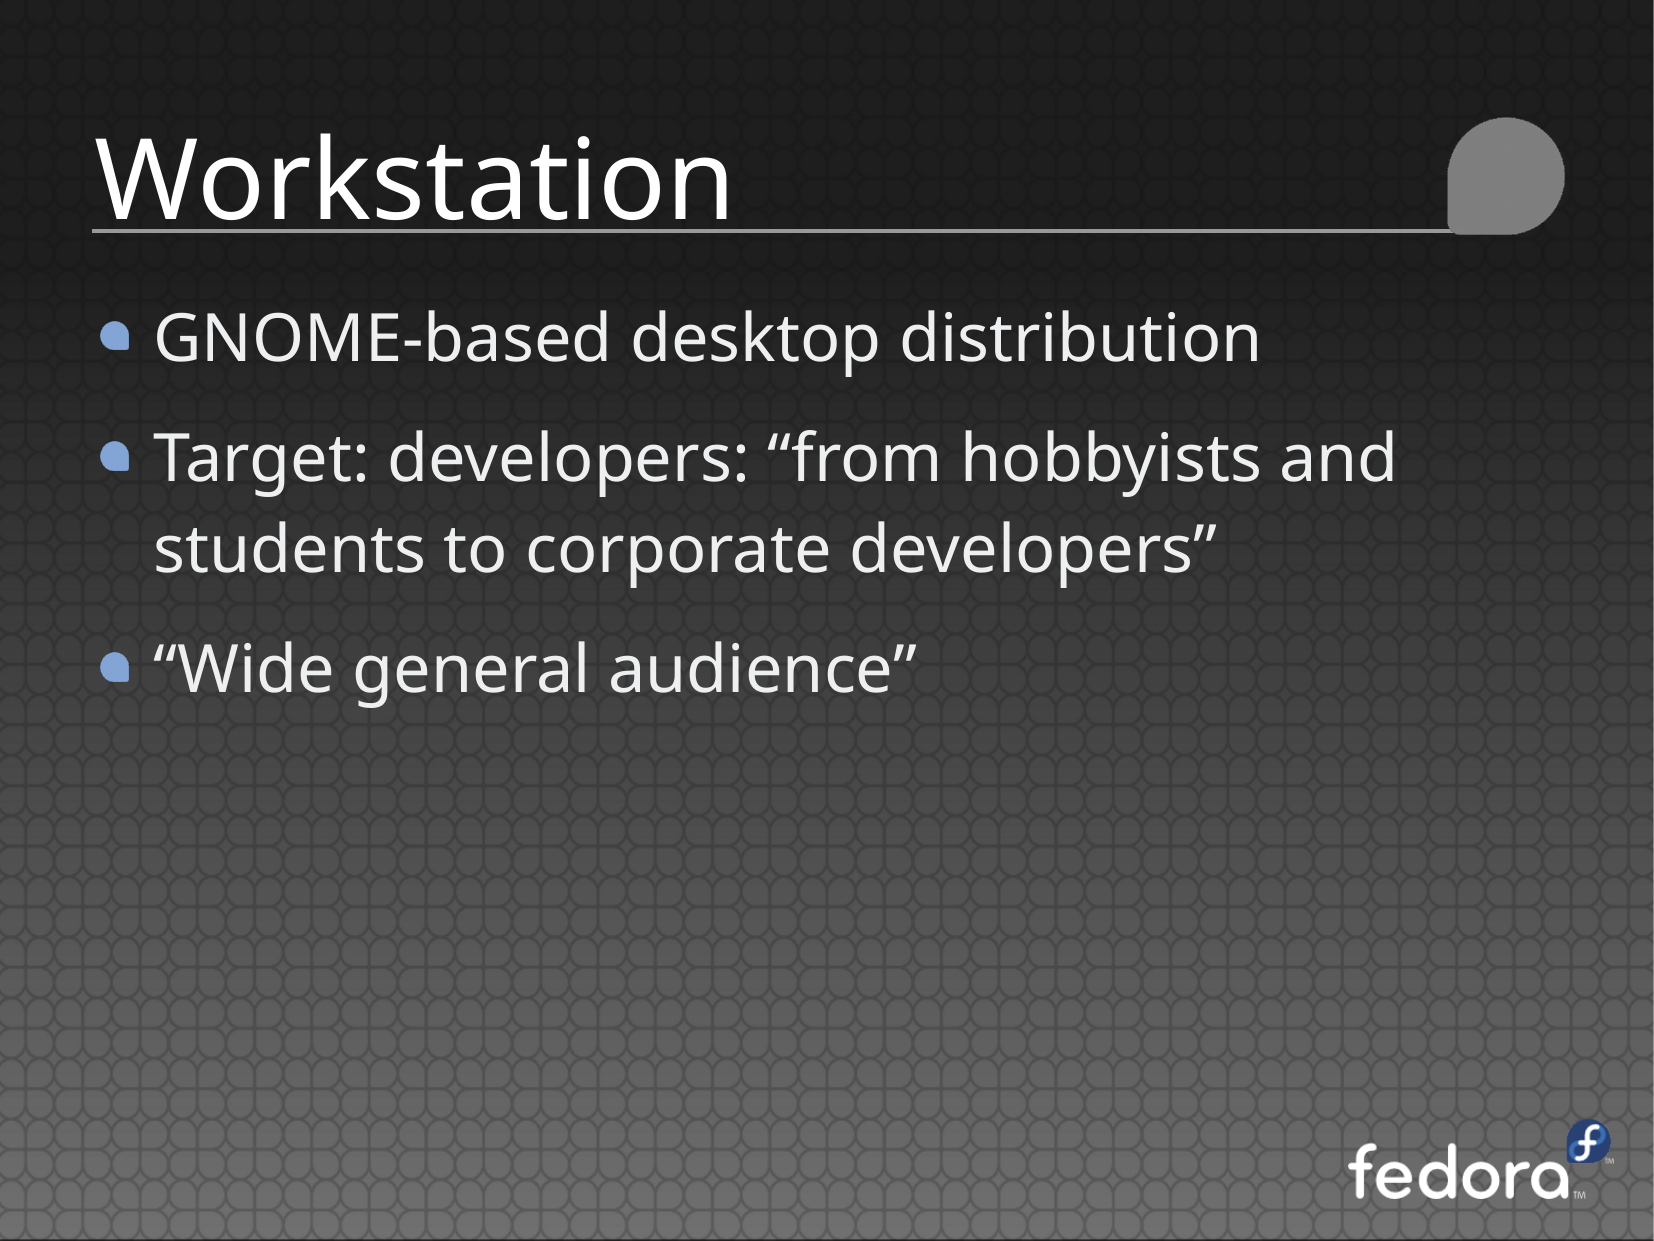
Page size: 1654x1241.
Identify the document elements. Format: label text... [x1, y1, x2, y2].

picture [0, 0, 1654, 1241]
list GNOME-based desktop distribution Target: developers: “from hobbyists and students to corporate developers” “Wide general audience” [82, 290, 1571, 1094]
title Workstation [94, 100, 1426, 251]
